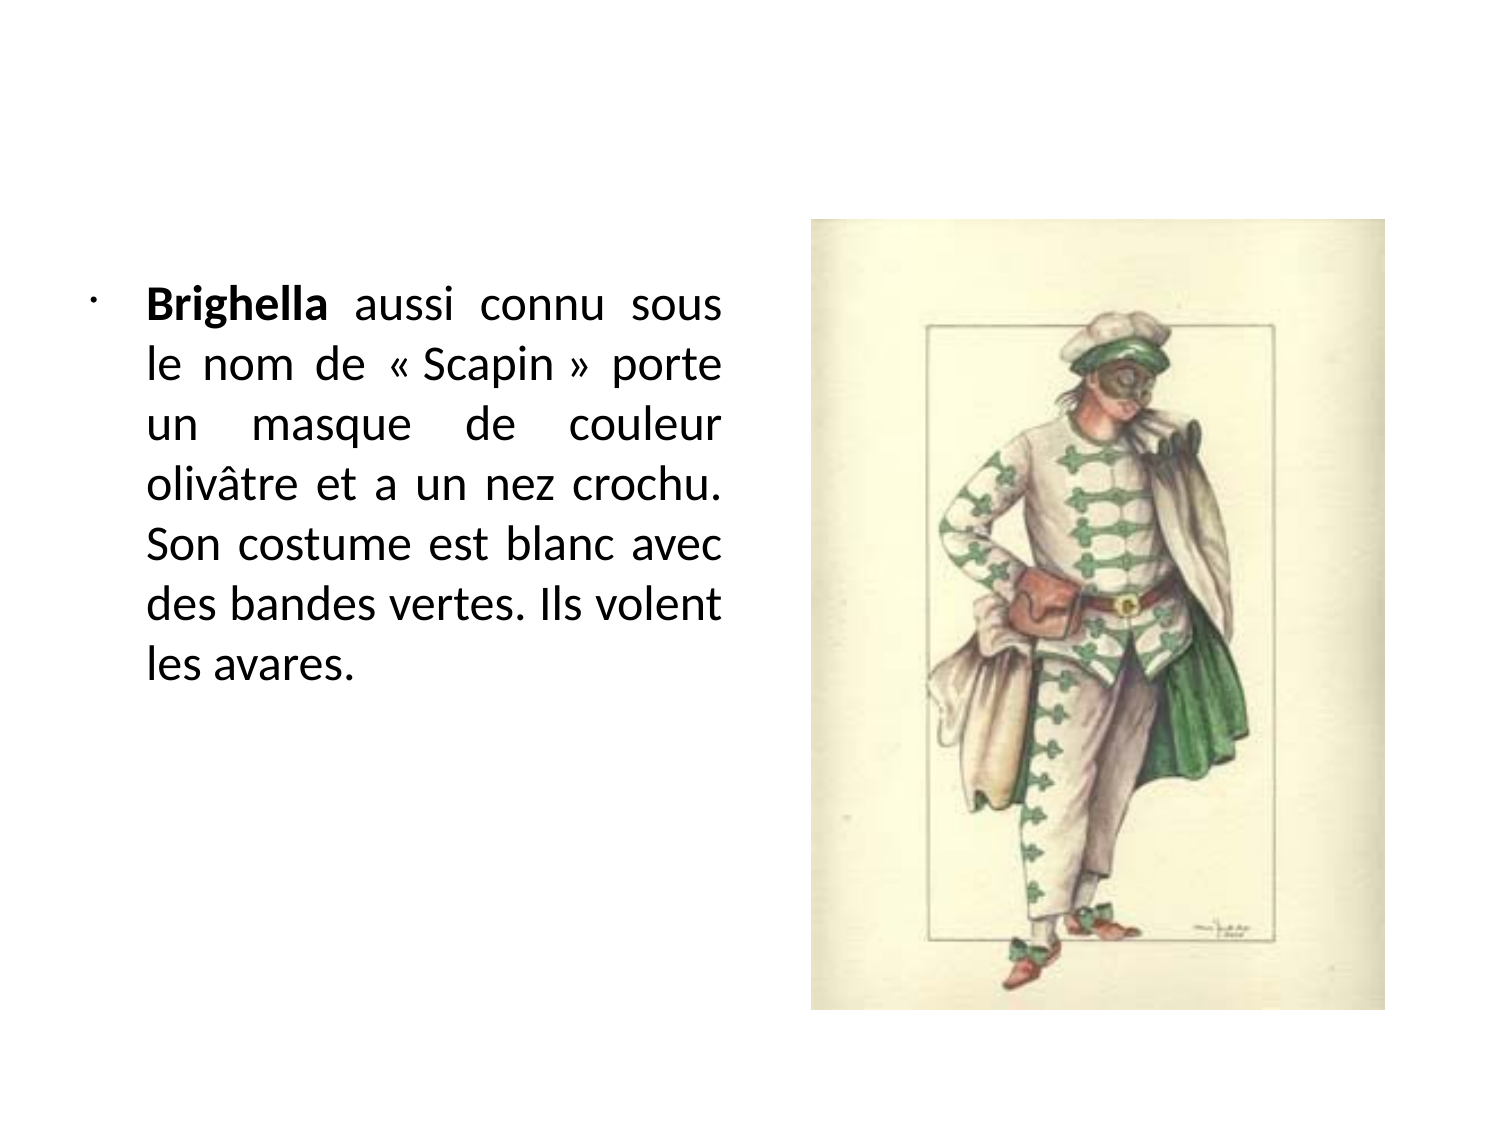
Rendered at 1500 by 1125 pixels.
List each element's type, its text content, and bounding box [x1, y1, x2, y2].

picture [811, 219, 1385, 1011]
list Brighella aussi connu sous le nom de « Scapin » porte un masque de couleur olivâtre et a un nez crochu. Son costume est blanc avec des bandes vertes. Ils volent les avares. [75, 262, 738, 1005]
